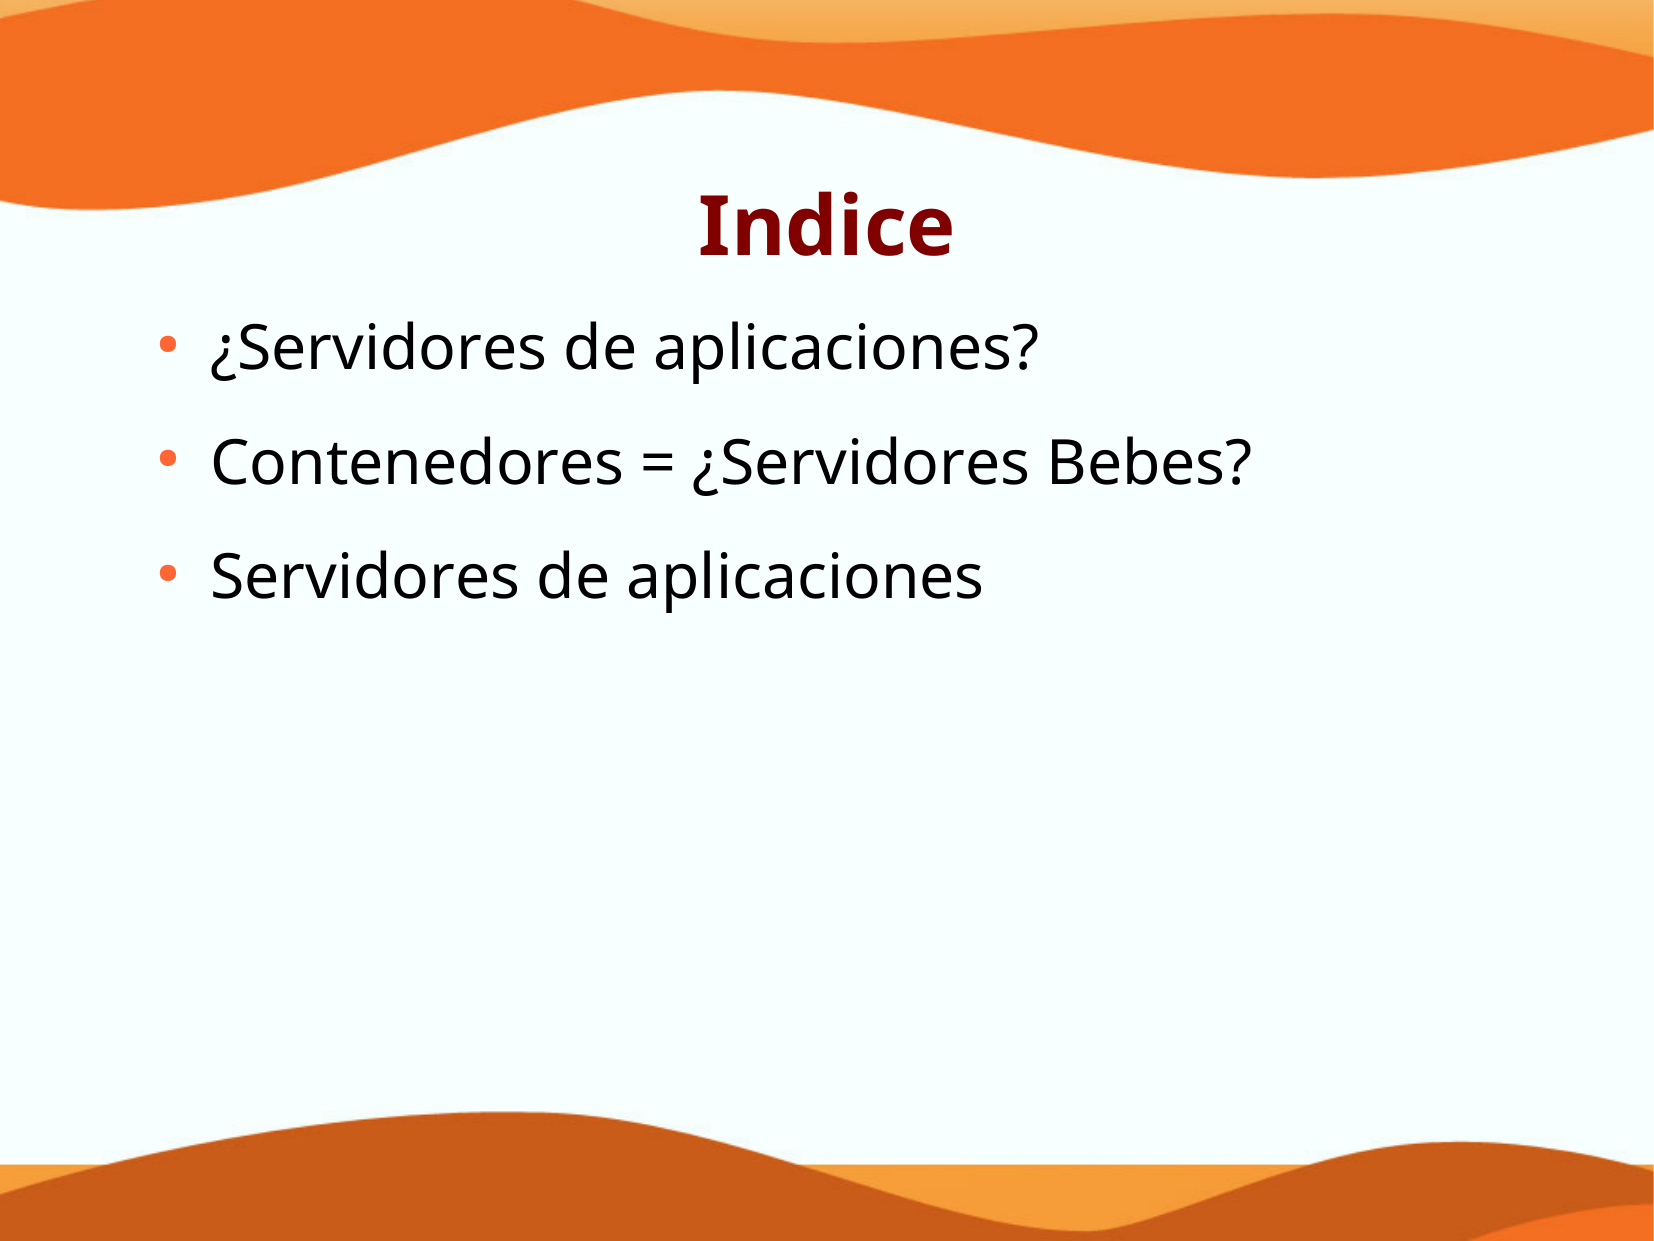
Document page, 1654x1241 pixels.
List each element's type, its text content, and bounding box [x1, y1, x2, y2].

title Indice [121, 144, 1534, 303]
picture [0, 0, 1654, 1241]
list ¿Servidores de aplicaciones? Contenedores = ¿Servidores Bebes? Servidores de aplicaciones [121, 303, 1534, 1138]
